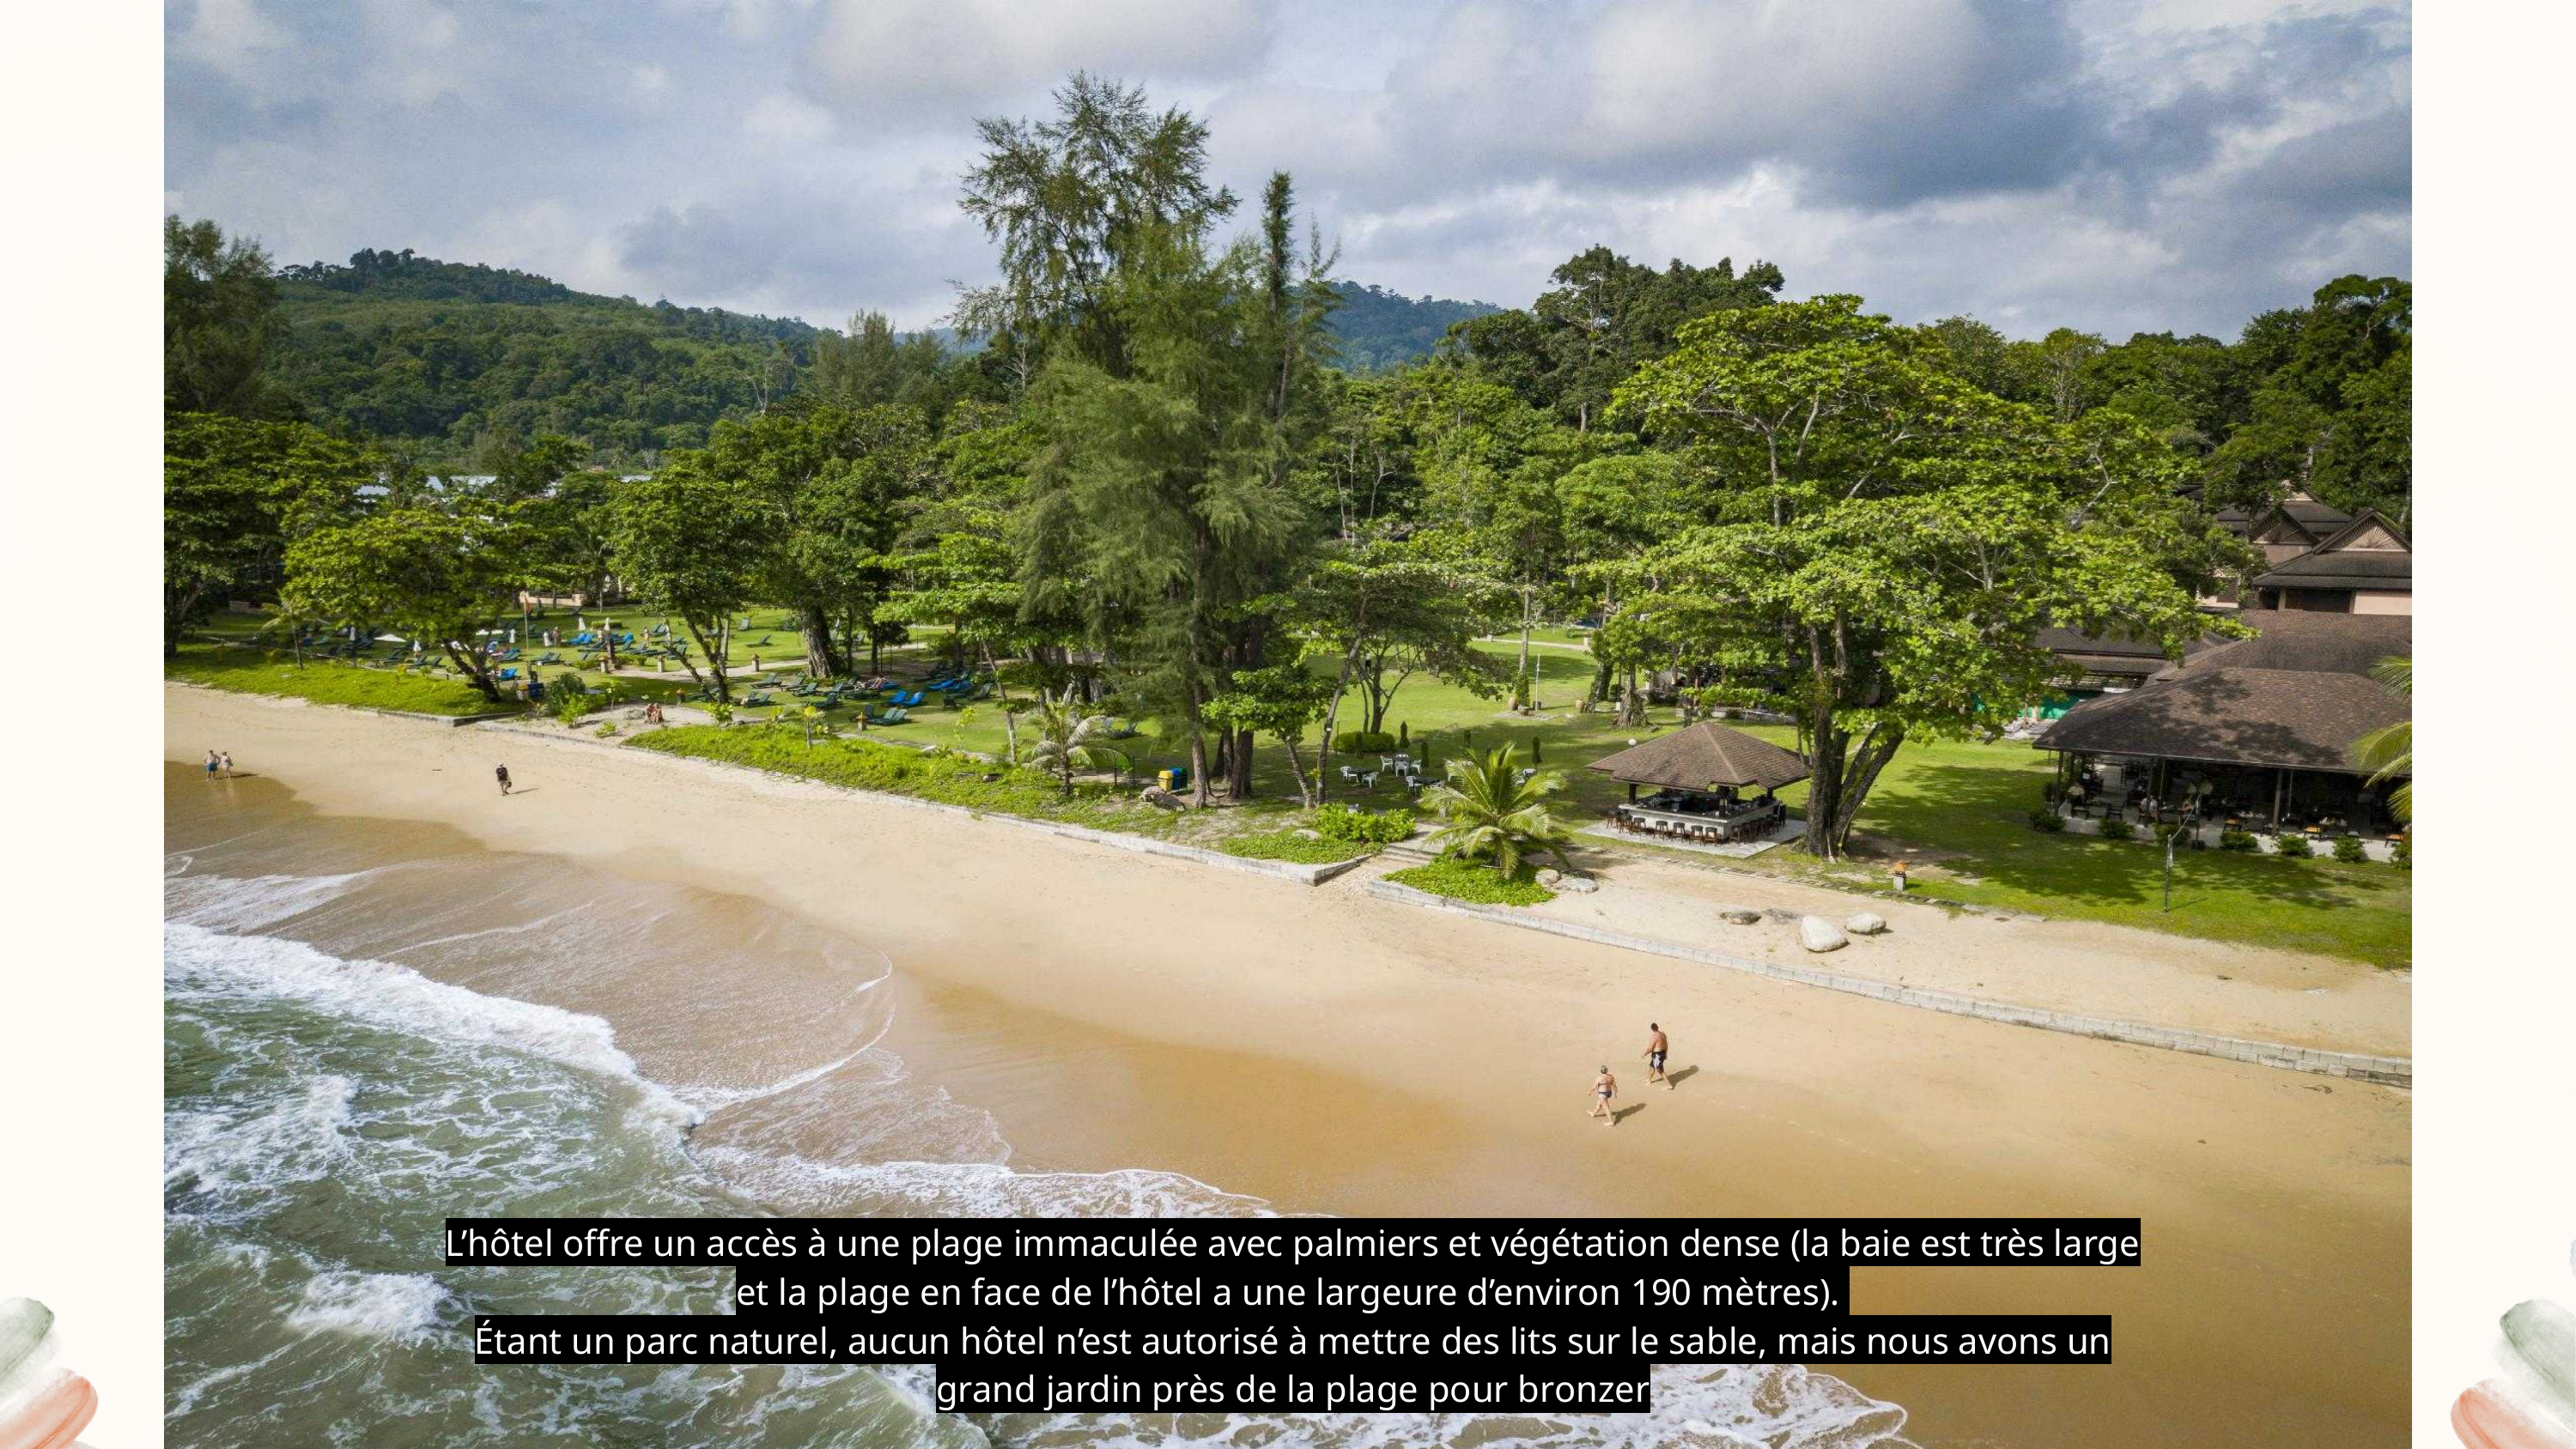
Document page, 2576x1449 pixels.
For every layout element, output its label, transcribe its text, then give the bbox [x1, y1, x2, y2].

picture [0, 0, 2576, 1449]
text_box L’hôtel offre un accès à une plage immaculée avec palmiers et végétation dense (la baie est très large et la plage en face de l’hôtel a une largeure d’environ 190 mètres). Étant un parc naturel, aucun hôtel n’est autorisé à mettre des lits sur le sable, mais nous avons un grand jardin près de la plage pour bronzer [416, 1210, 2171, 1404]
